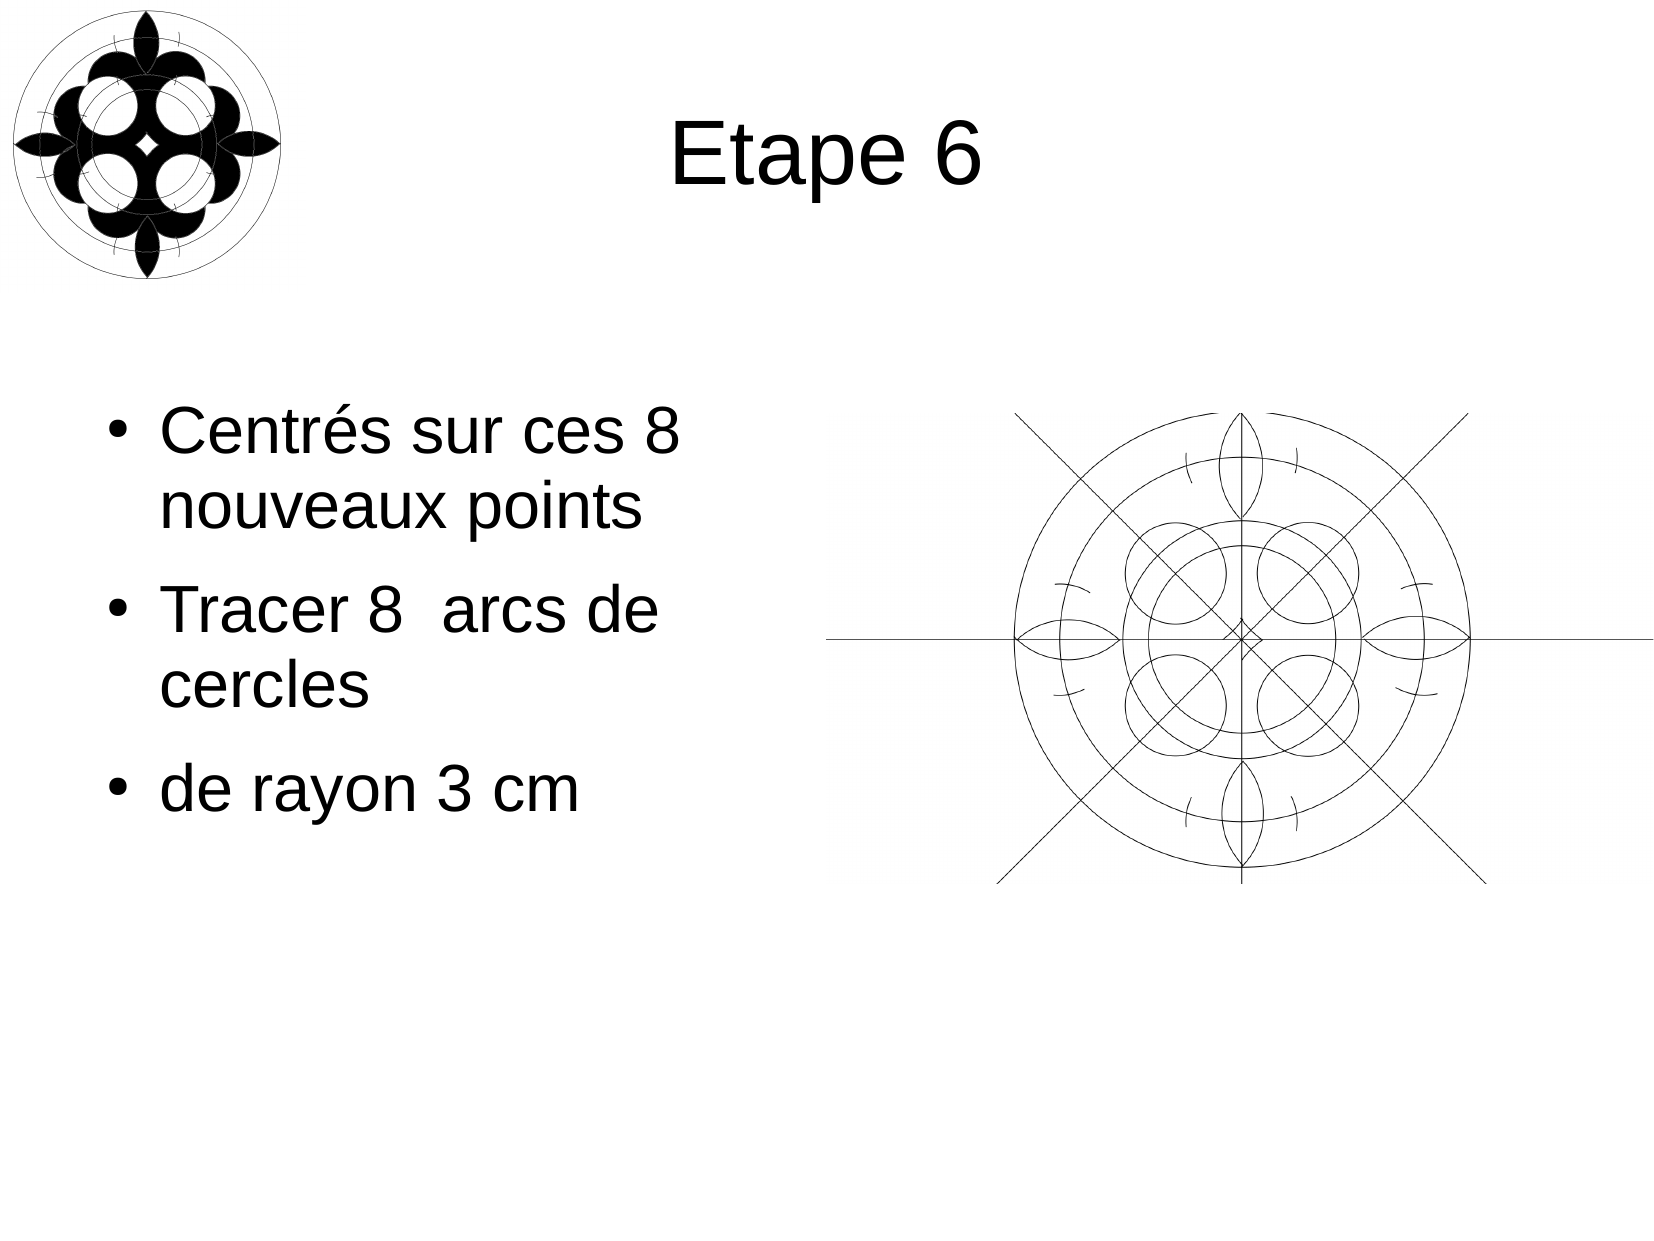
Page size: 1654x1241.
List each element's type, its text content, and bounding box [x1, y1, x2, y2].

title Etape 6 [306, 56, 1571, 250]
picture [826, 413, 1654, 885]
list Centrés sur ces 8 nouveaux points Tracer 8 arcs de cercles de rayon 3 cm [88, 288, 815, 1093]
picture [0, 0, 306, 293]
